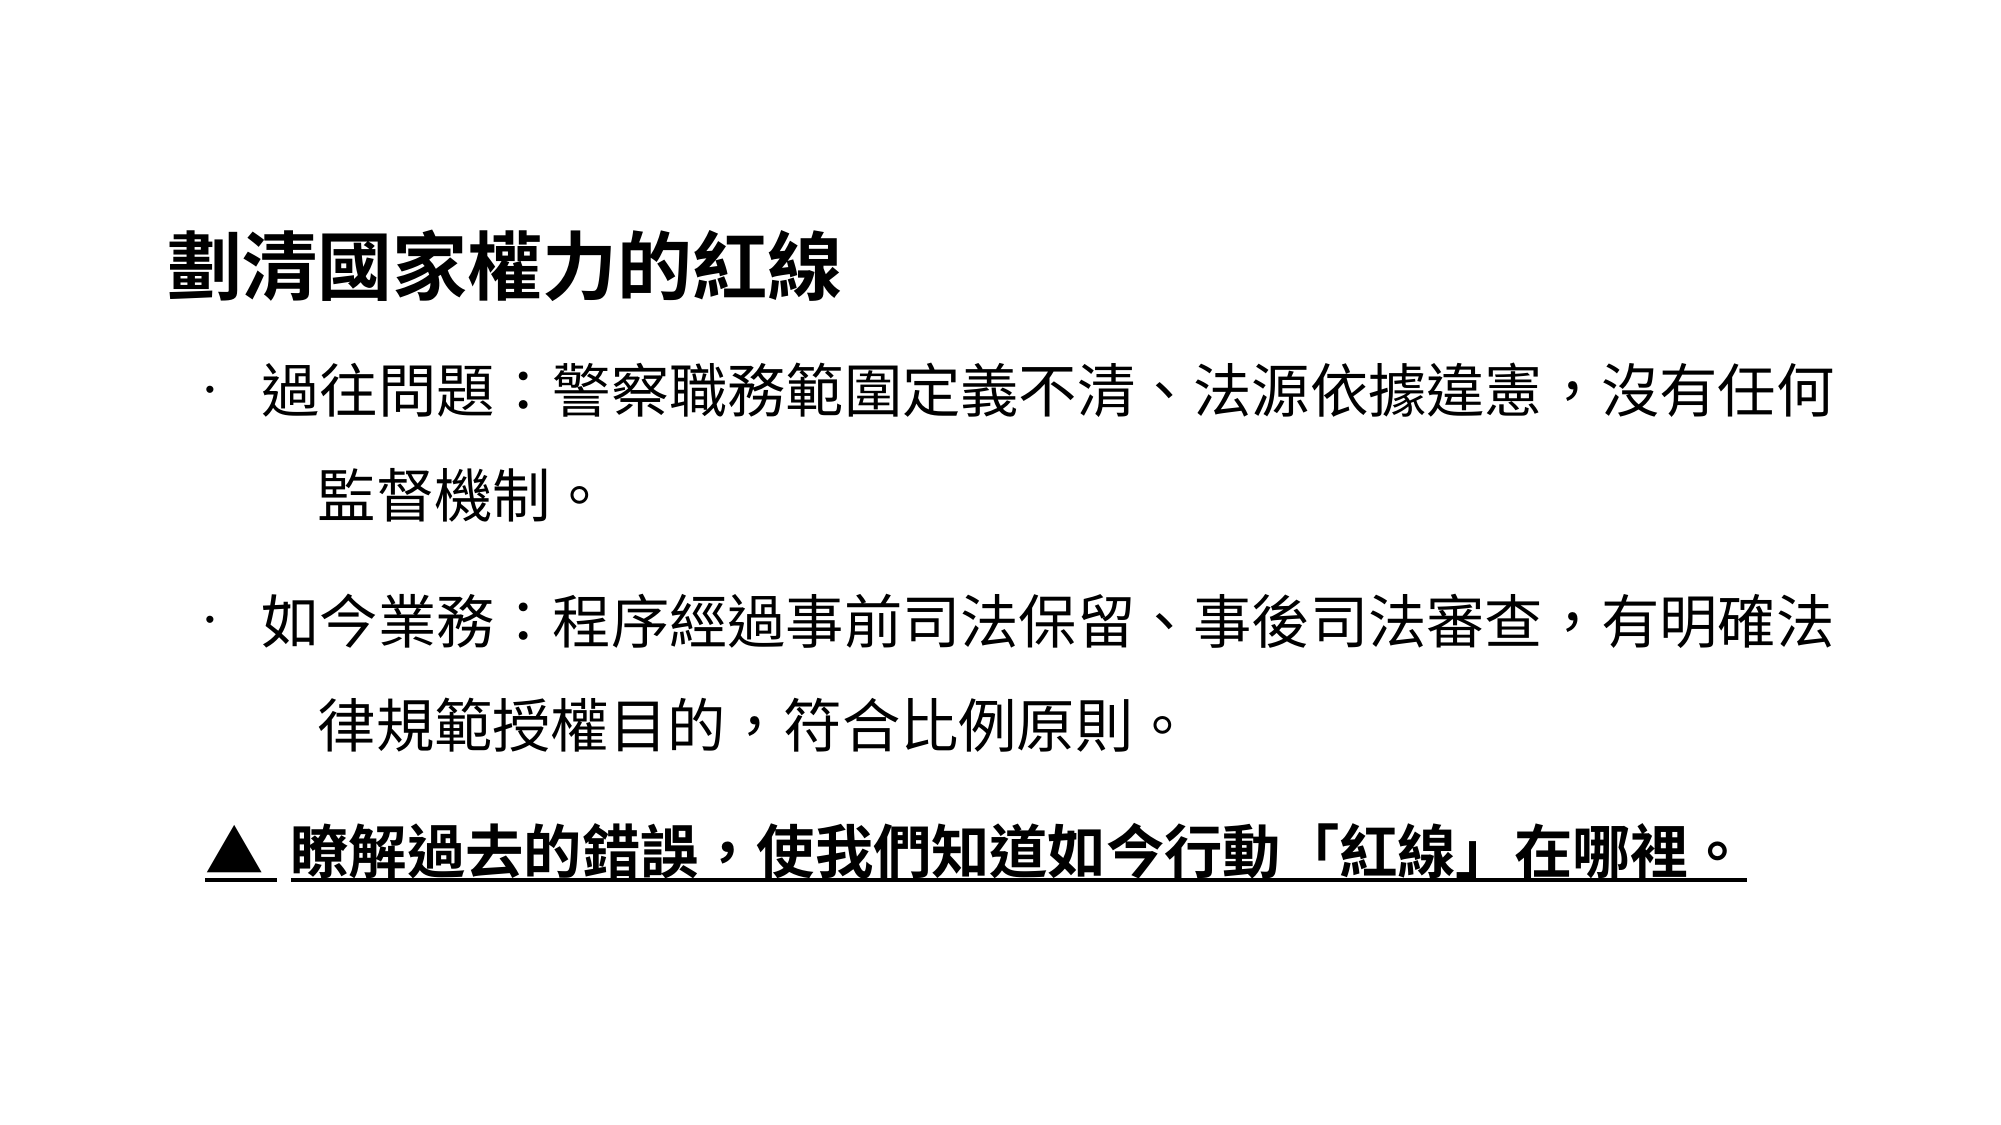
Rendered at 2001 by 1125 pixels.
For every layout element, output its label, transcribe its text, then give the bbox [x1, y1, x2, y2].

list 過往問題：警察職務範圍定義不清、法源依據違憲，沒有任何監督機制。 如今業務：程序經過事前司法保留、事後司法審查，有明確法律規範授權目的，符合比例原則。 ▲ 瞭解過去的錯誤，使我們知道如今行動「紅線」在哪裡。 [152, 221, 1863, 1012]
